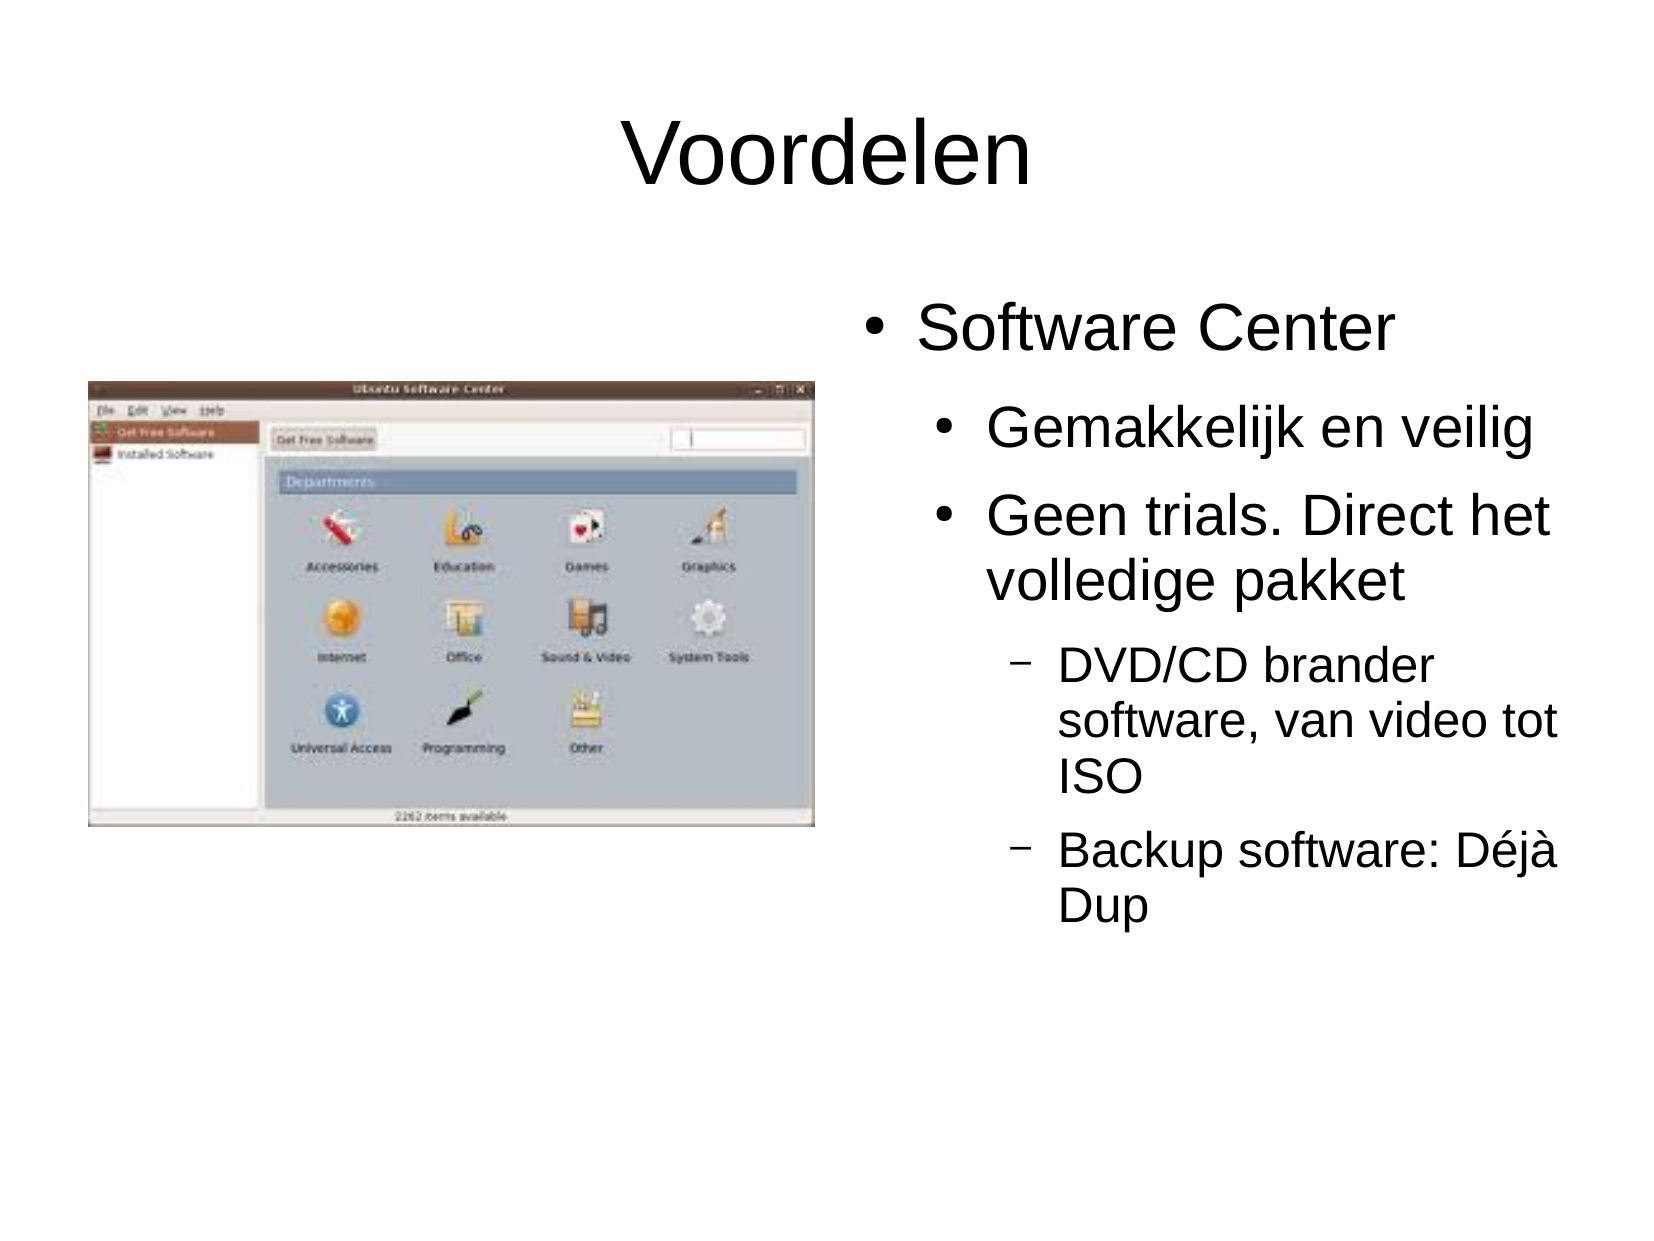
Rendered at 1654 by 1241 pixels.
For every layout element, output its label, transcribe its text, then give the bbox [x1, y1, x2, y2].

list Software Center Gemakkelijk en veilig Geen trials. Direct het volledige pakket DVD/CD brander software, van video tot ISO Backup software: Déjà Dup [845, 290, 1572, 1109]
title Voordelen [82, 56, 1571, 250]
picture [88, 381, 815, 827]
